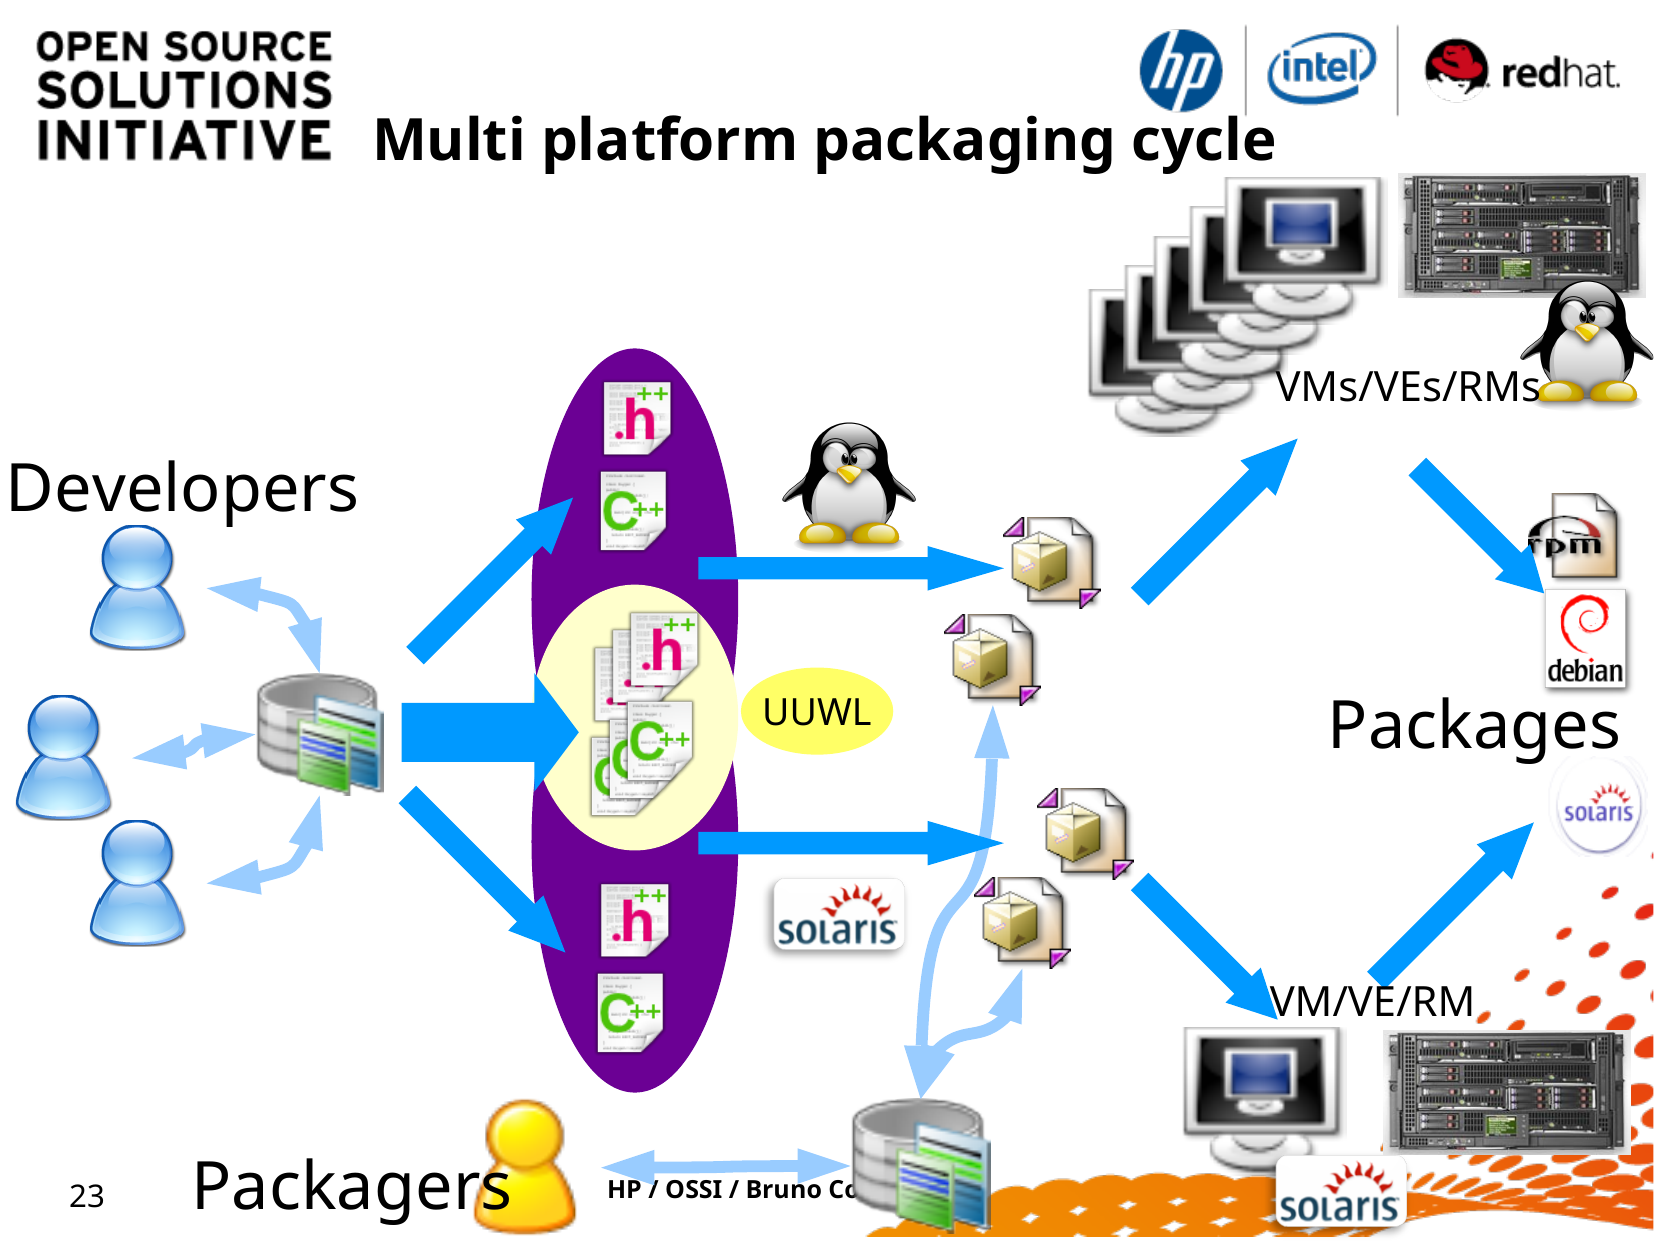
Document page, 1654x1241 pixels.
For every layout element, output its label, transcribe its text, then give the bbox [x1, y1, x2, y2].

text_box [1130, 443, 1296, 606]
text_box VMs/VEs/RMs [1275, 357, 1603, 443]
text_box UUWL [740, 667, 894, 755]
text_box VM/VE/RM [1269, 971, 1597, 1058]
title Multi platform packaging cycle [372, 59, 1453, 221]
text_box [1408, 457, 1545, 594]
text_box Packagers [191, 1138, 477, 1238]
text_box Packages [1327, 676, 1654, 783]
picture [0, 0, 1654, 1241]
text_box Developers [5, 439, 333, 526]
text_box [1367, 822, 1534, 971]
text_box [398, 348, 1004, 1093]
text_box [1130, 872, 1269, 1017]
